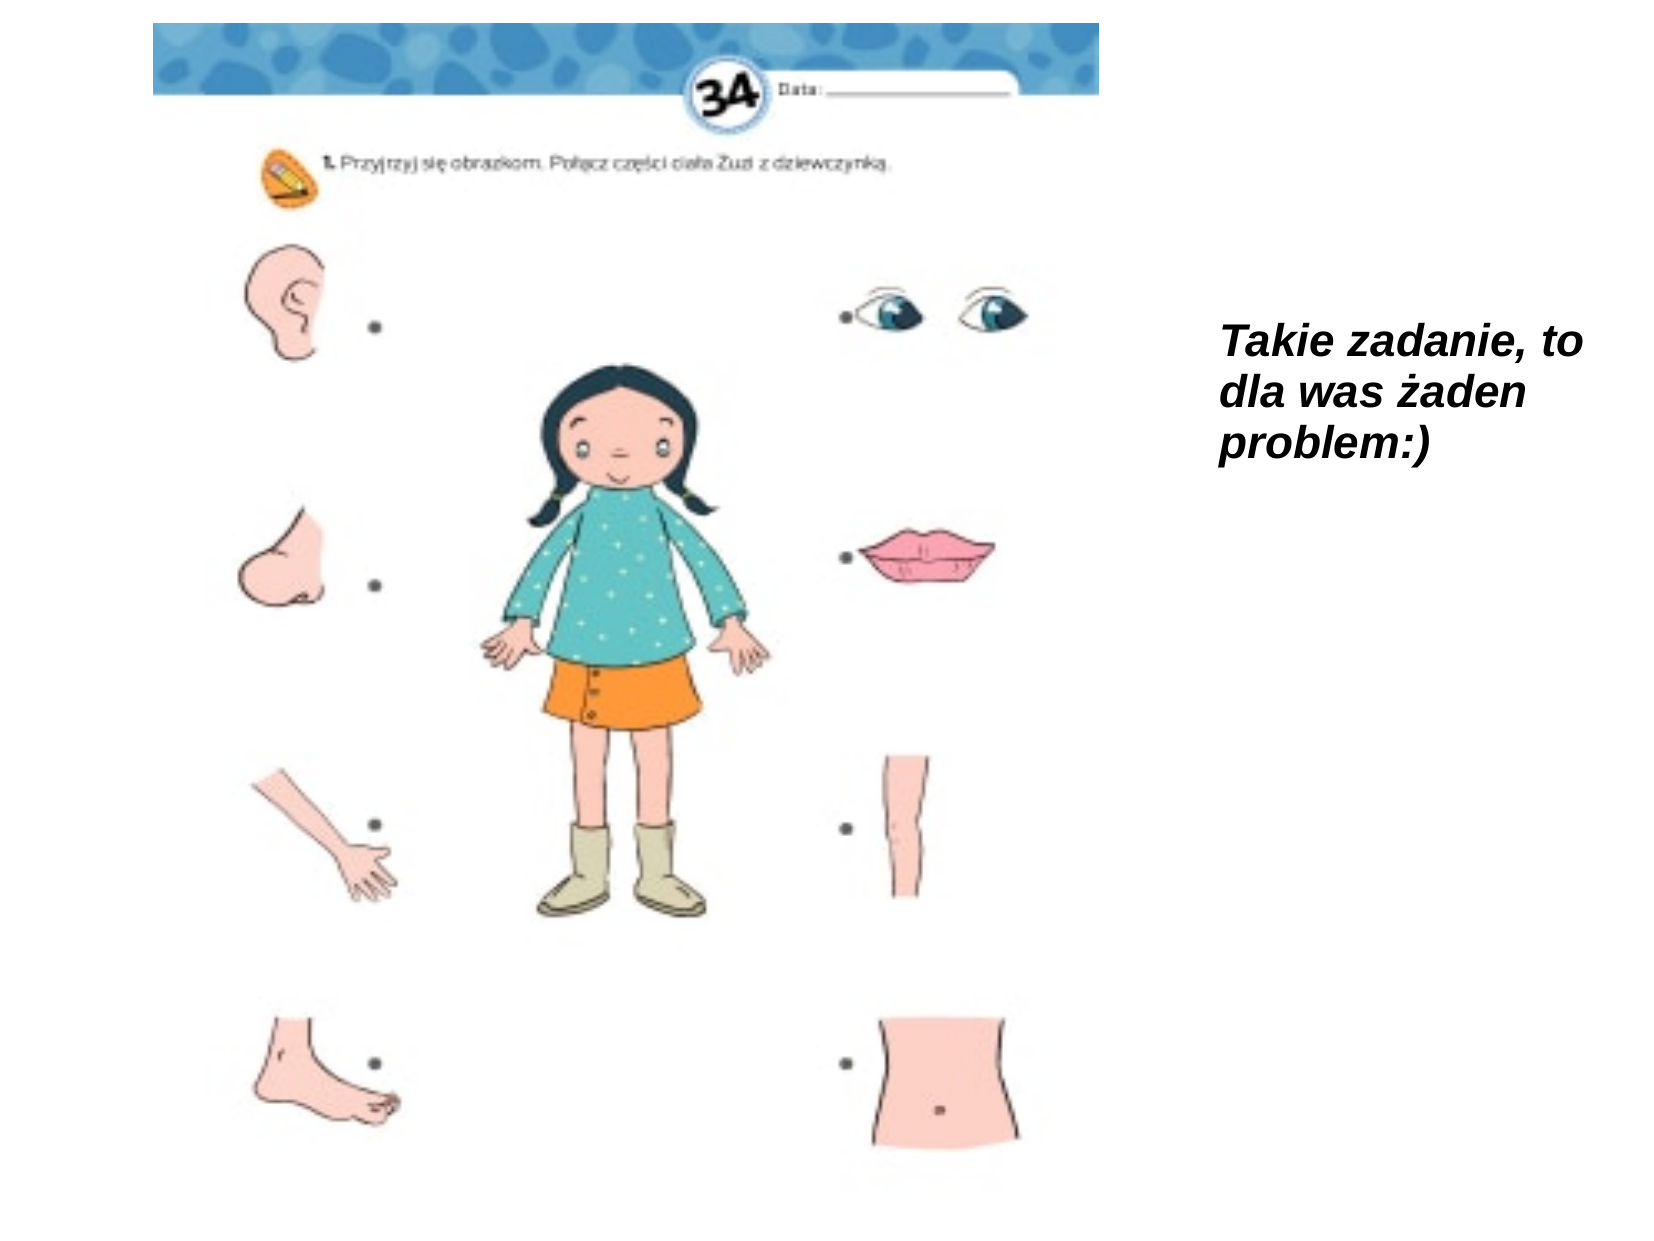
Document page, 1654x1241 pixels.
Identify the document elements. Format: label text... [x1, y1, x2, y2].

text_box Takie zadanie, to dla was żaden problem:) [1204, 307, 1630, 478]
picture [153, 23, 1099, 1241]
